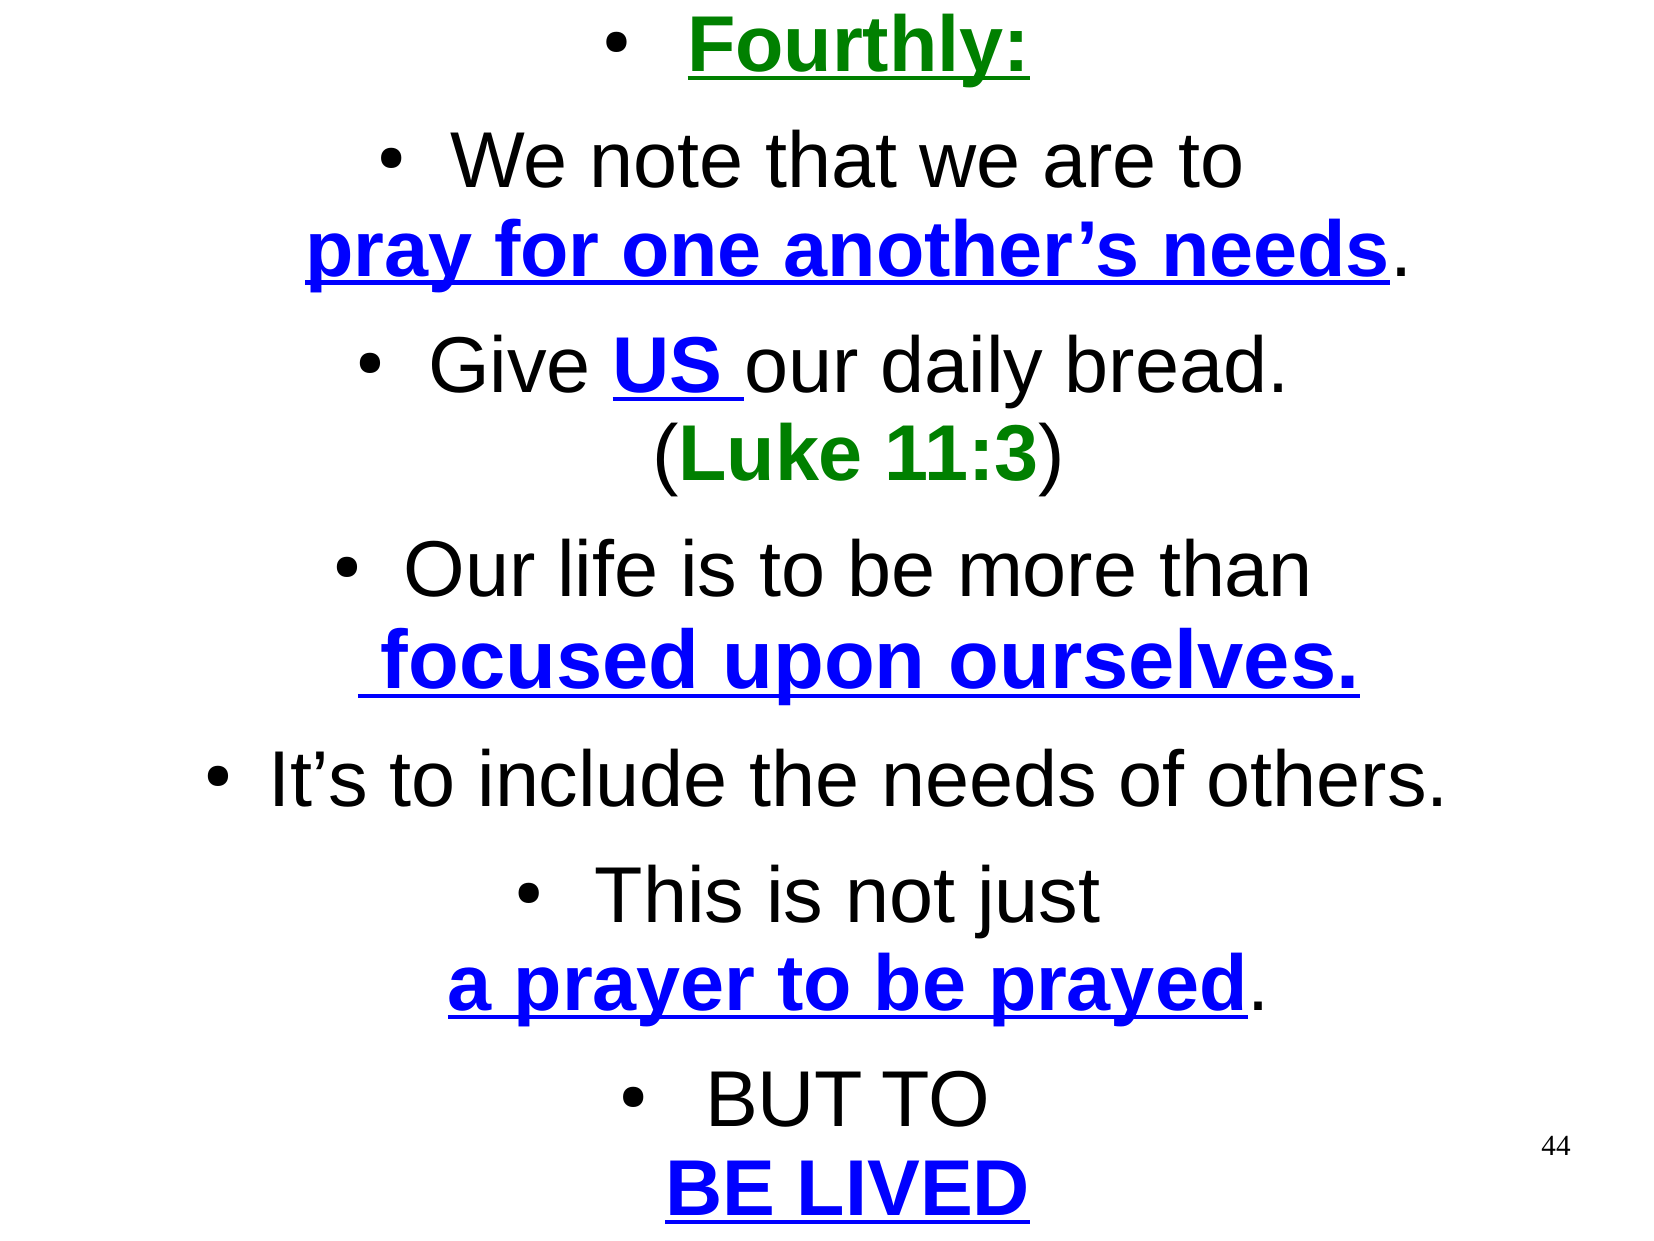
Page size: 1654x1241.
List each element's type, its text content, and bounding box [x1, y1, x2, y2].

list Fourthly: We note that we are to pray for one another’s needs. Give US our daily bread. (Luke 11:3) Our life is to be more than focused upon ourselves. It’s to include the needs of others. This is not just a prayer to be prayed. BUT TO BE LIVED [0, 0, 1651, 1238]
